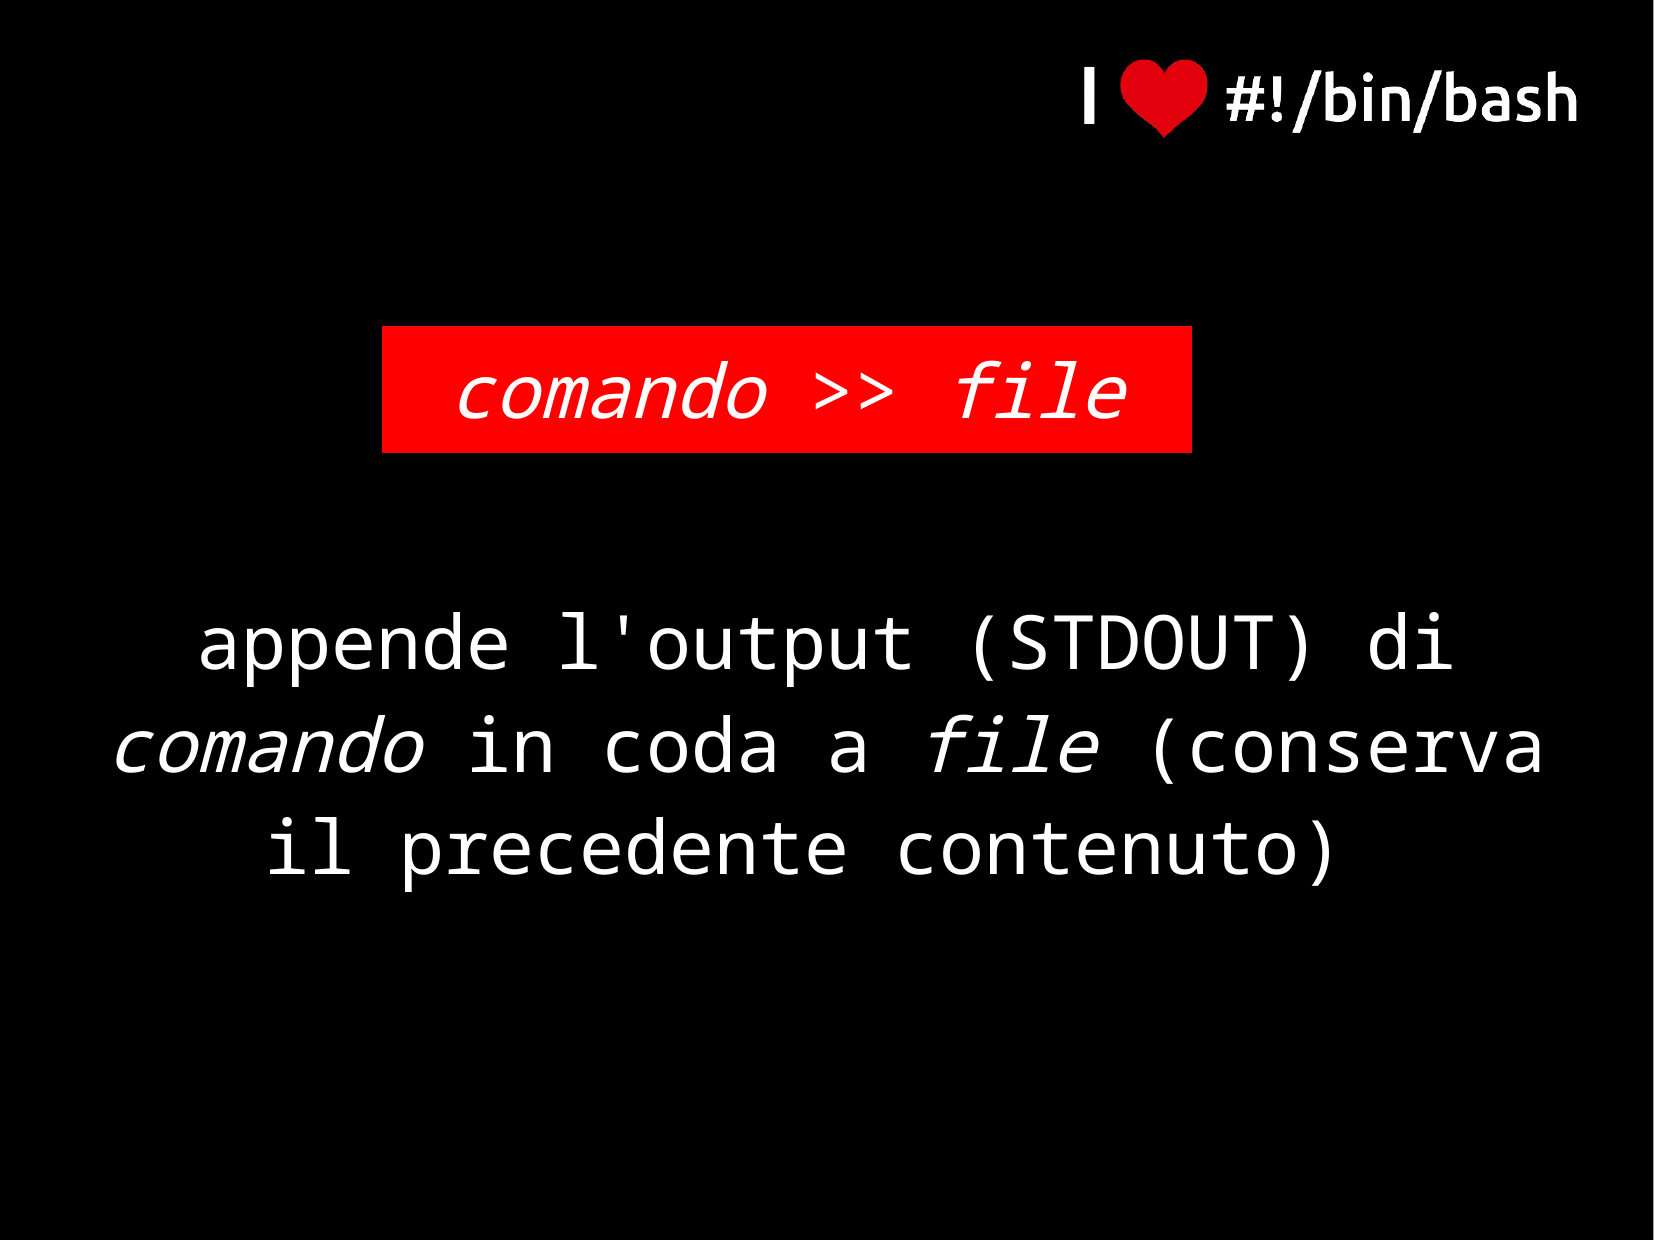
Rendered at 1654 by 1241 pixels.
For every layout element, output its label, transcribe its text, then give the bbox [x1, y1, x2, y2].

text_box comando >> file [381, 325, 1193, 454]
text_box appende l'output (STDOUT) di comando in coda a file (conserva il precedente contenuto) [90, 589, 1564, 890]
picture [1064, 45, 1595, 154]
